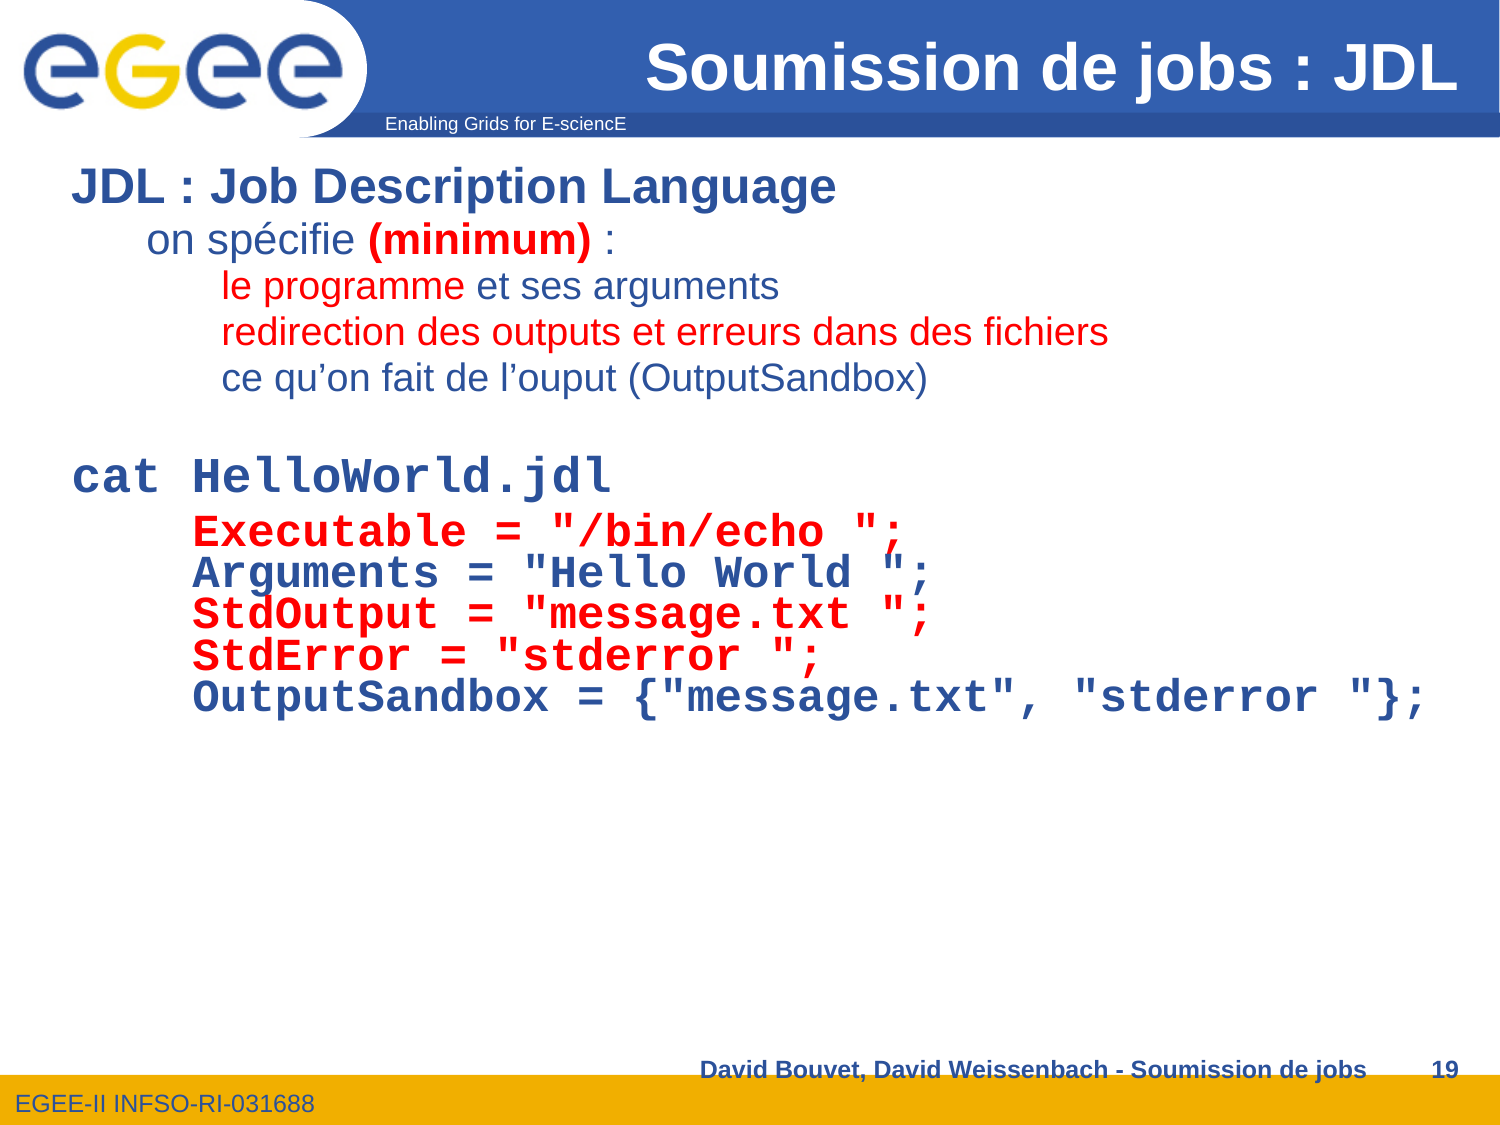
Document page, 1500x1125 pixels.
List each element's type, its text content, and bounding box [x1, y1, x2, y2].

picture [18, 30, 349, 112]
title Soumission de jobs : JDL [369, 9, 1475, 126]
list JDL : Job Description Language on spécifie (minimum) : le programme et ses arguments redirection des outputs et erreurs dans des fichiers ce qu’on fait de l’ouput (OutputSandbox)‏ cat HelloWorld.jdl Executable = "/bin/echo "; Arguments = "Hello World "; StdOutput = "message.txt "; StdError = "stderror "; OutputSandbox = {"message.txt", "stderror "}; [56, 159, 1466, 1051]
